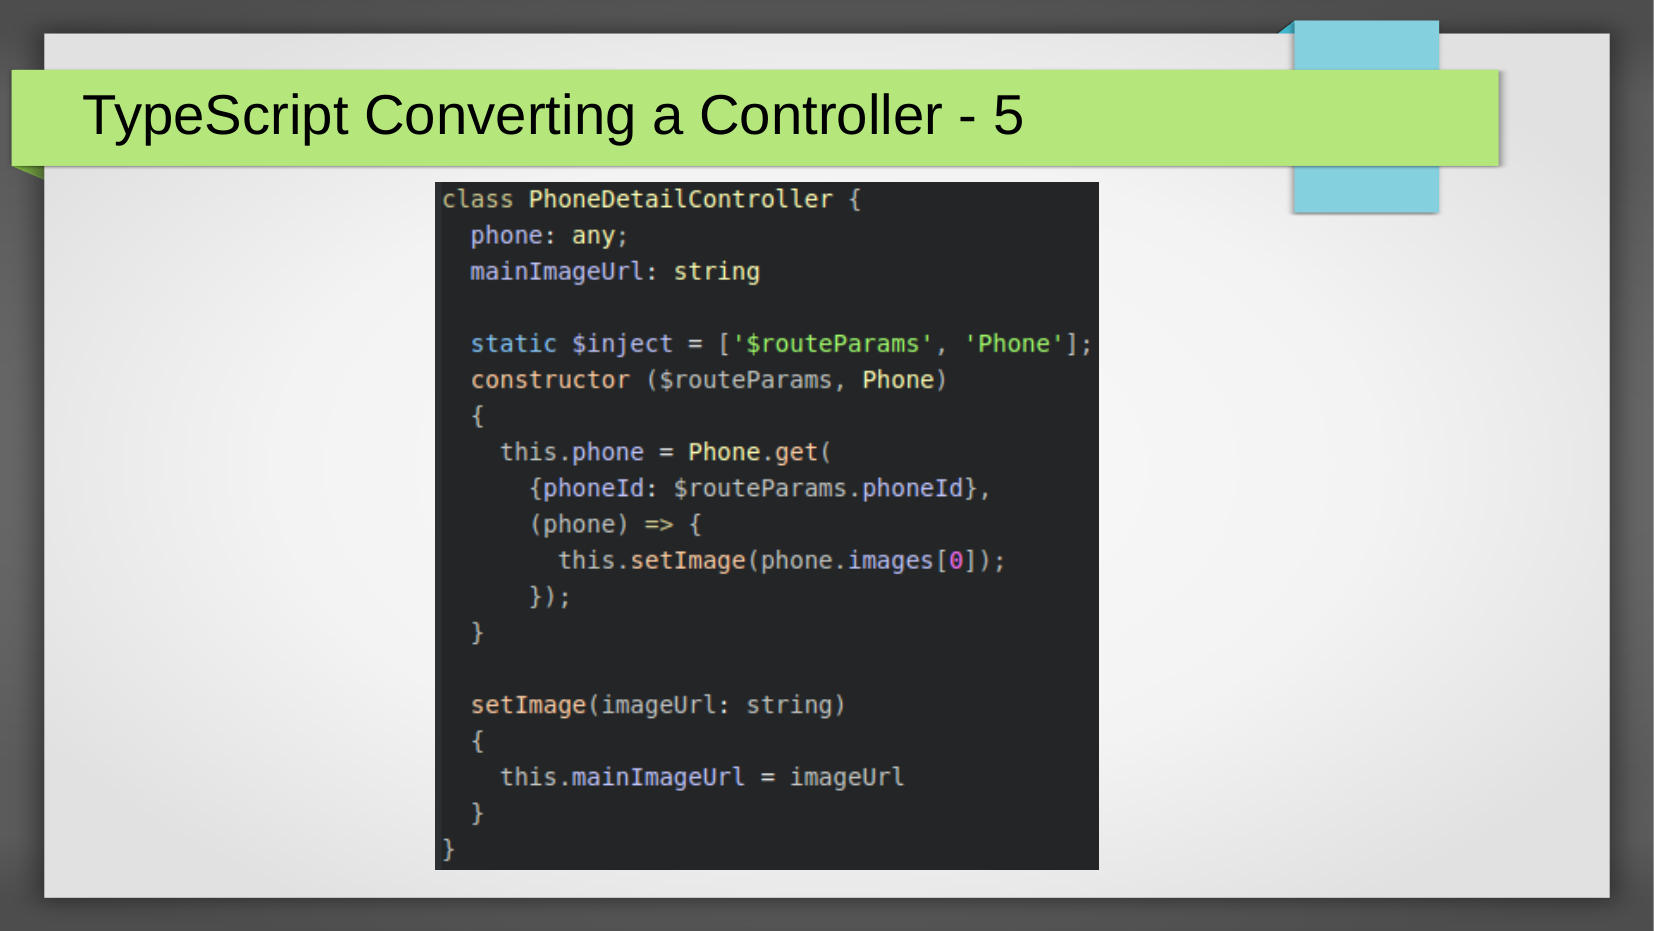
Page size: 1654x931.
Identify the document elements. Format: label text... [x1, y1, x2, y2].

title TypeScript Converting a Controller - 5 [82, 70, 1264, 160]
picture [0, 0, 1654, 931]
